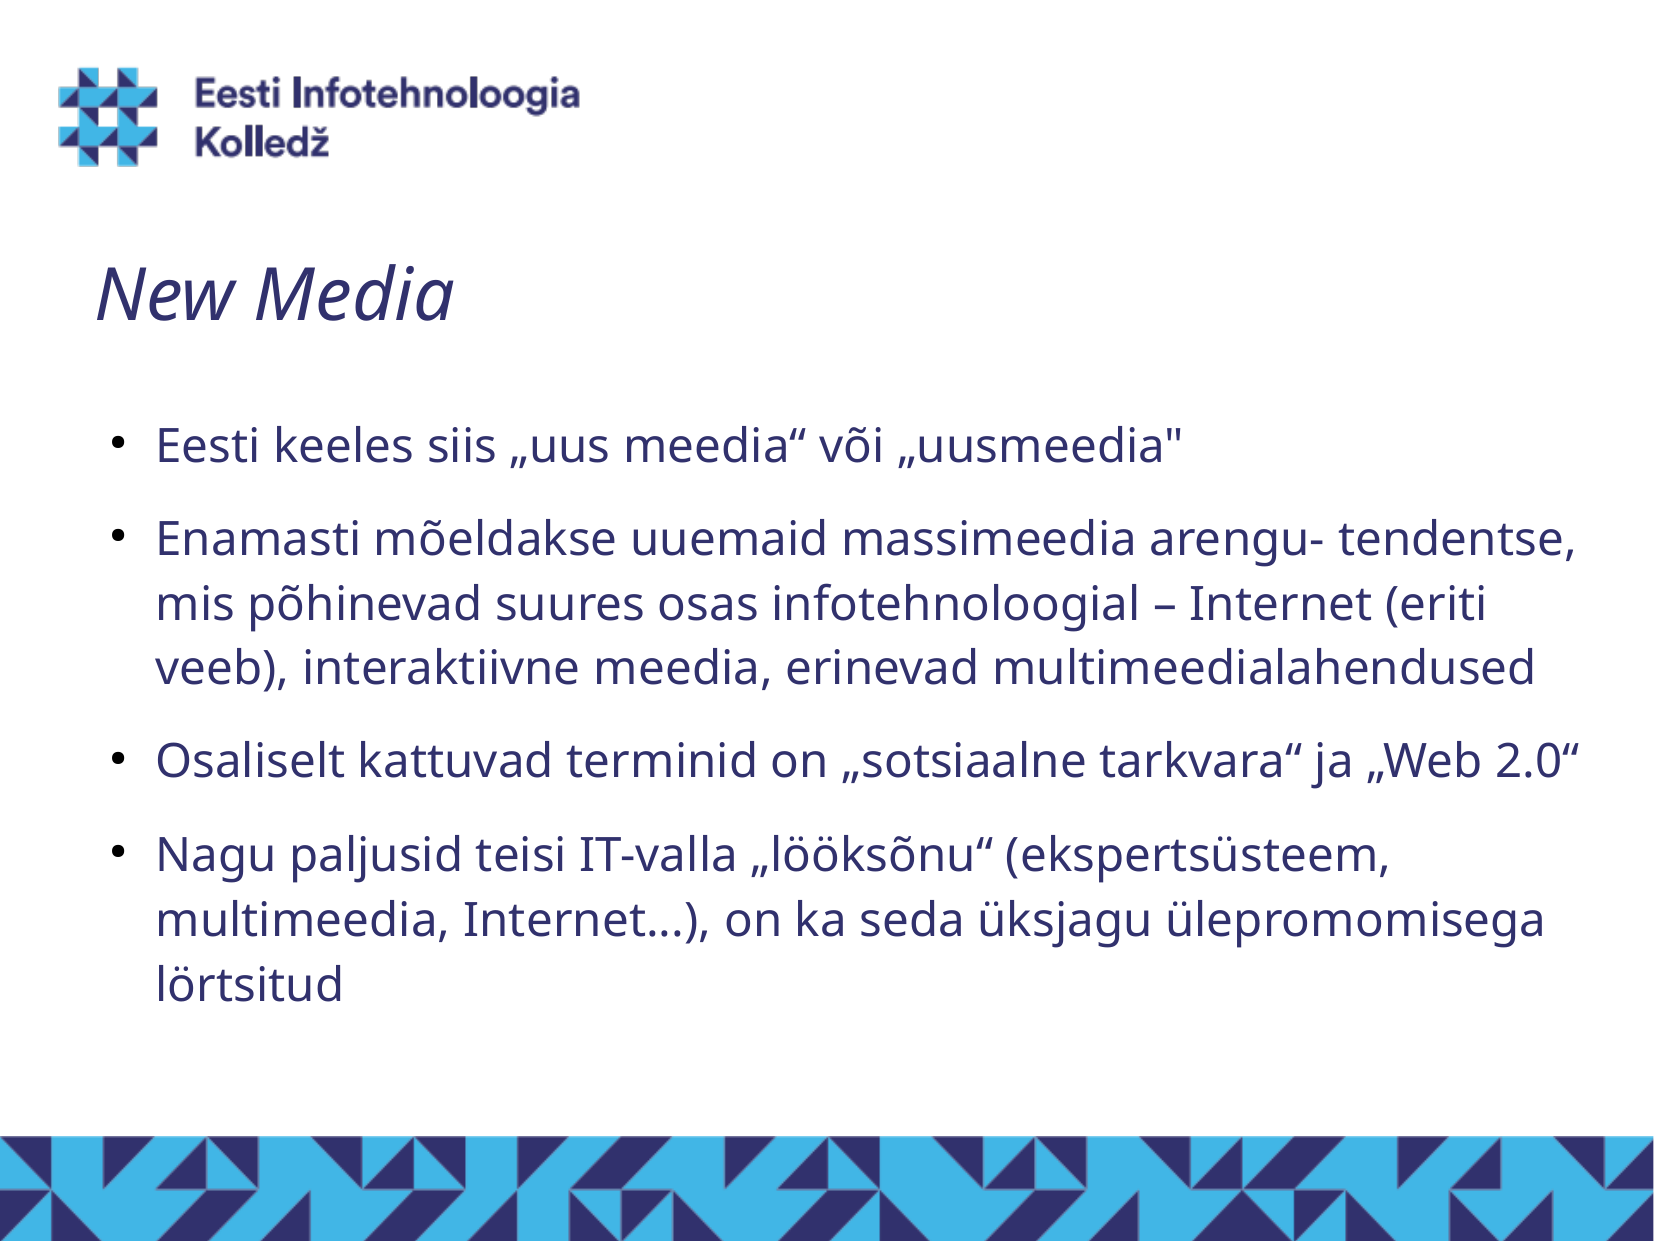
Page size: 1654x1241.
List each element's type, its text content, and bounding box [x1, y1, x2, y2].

list Eesti keeles siis „uus meedia“ või „uusmeedia" Enamasti mõeldakse uuemaid massimeedia arengu- tendentse, mis põhinevad suures osas infotehnoloogial – Internet (eriti veeb), interaktiivne meedia, erinevad multimeedialahendused Osaliselt kattuvad terminid on „sotsiaalne tarkvara“ ja „Web 2.0“ Nagu paljusid teisi IT-valla „lööksõnu“ (ekspertsüsteem, multimeedia, Internet...), on ka seda üksjagu ülepromomisega lörtsitud [94, 411, 1607, 1111]
title New Media [94, 188, 1607, 396]
